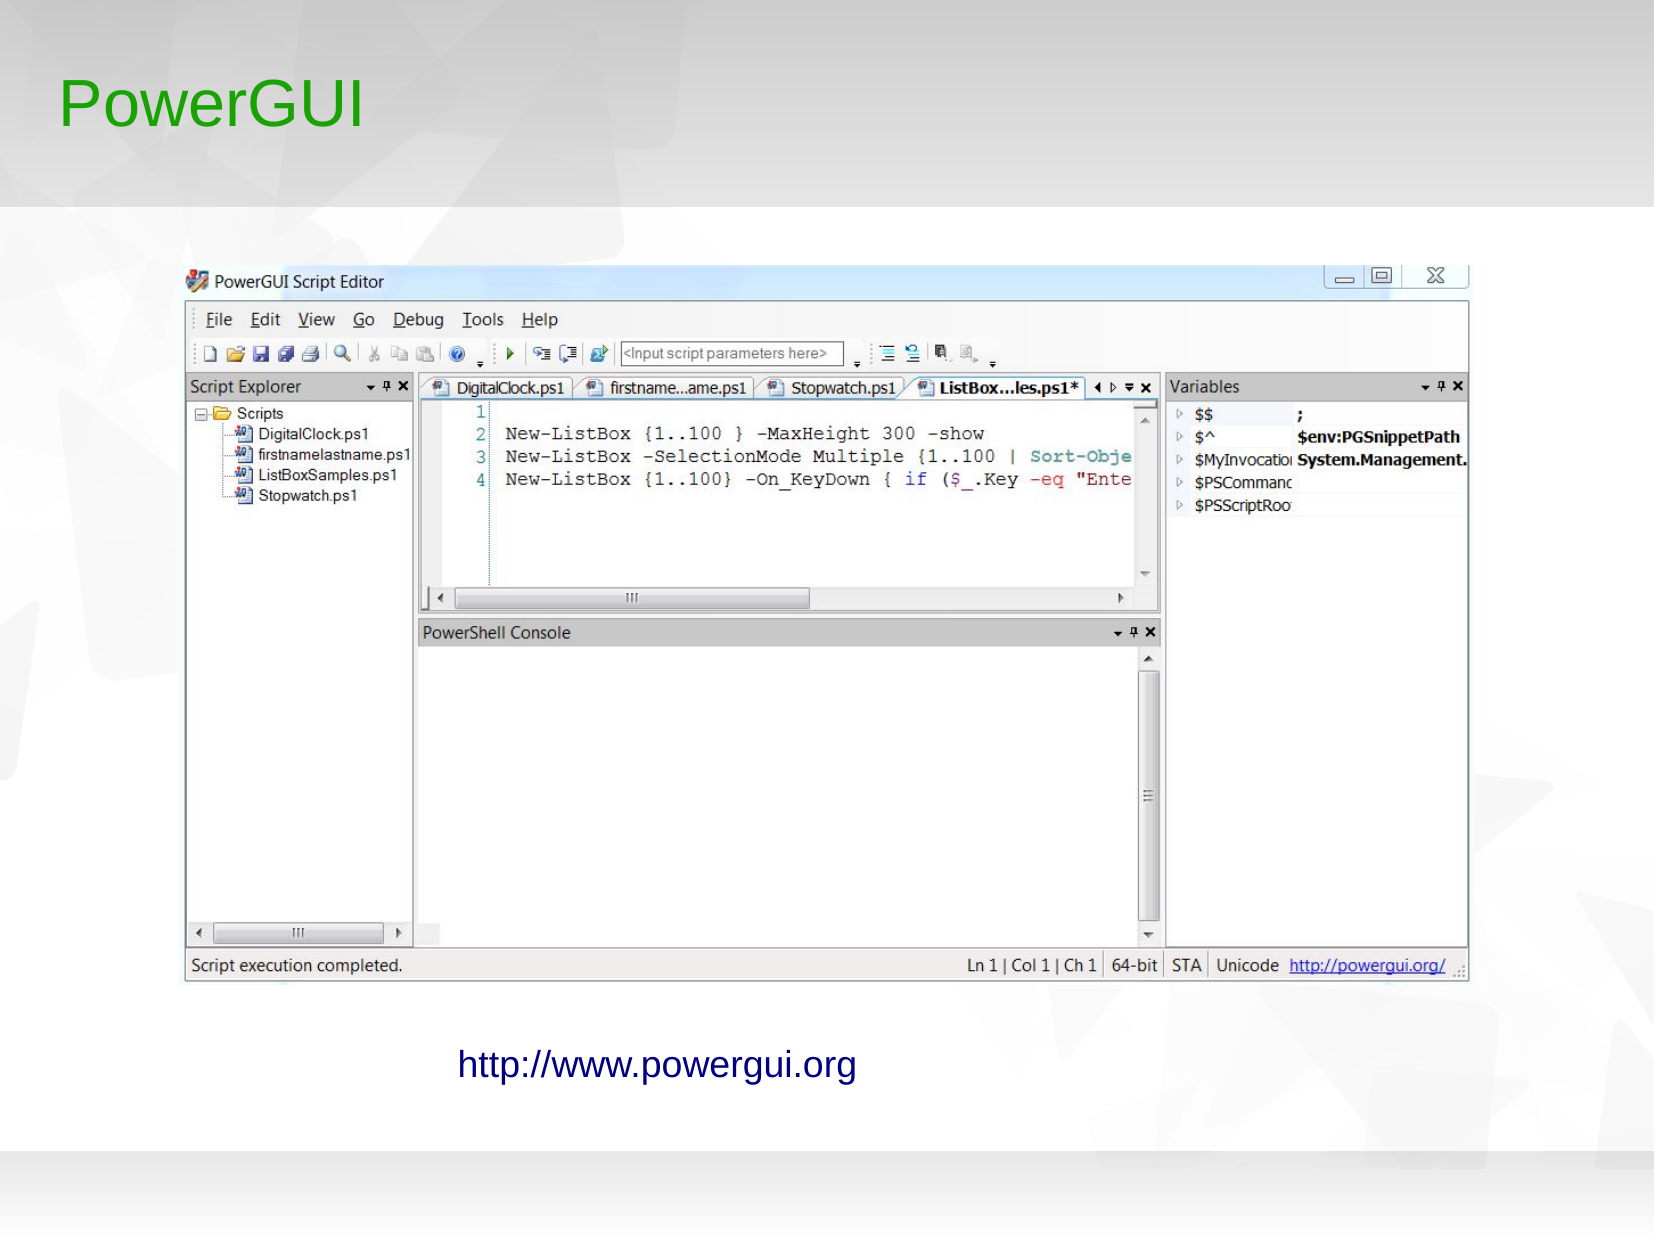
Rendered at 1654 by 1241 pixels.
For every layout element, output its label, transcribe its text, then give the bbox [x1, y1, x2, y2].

picture [0, 0, 1654, 1169]
title PowerGUI [59, 29, 1595, 178]
text_box http://www.powergui.org [442, 1035, 1447, 1093]
